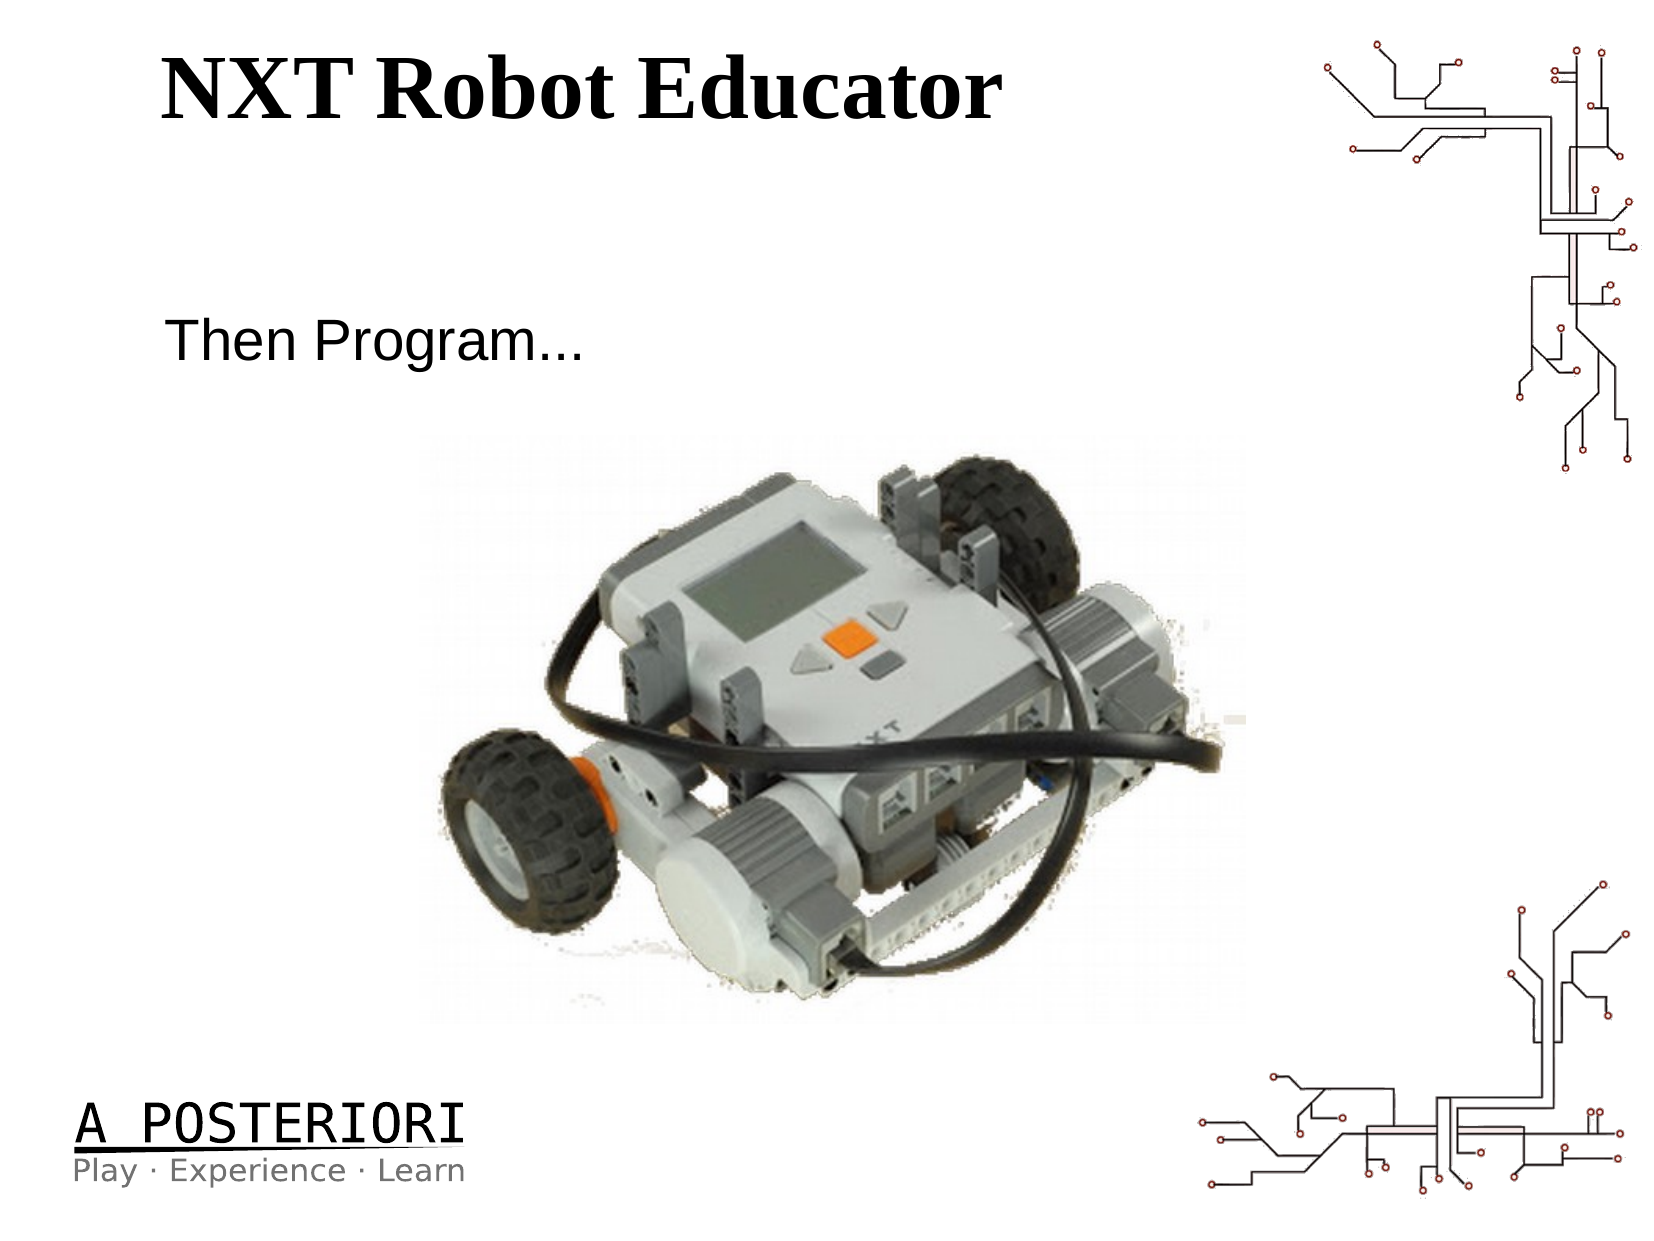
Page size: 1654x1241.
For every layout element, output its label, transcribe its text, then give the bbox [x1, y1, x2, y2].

text_box Then Program... [150, 300, 736, 380]
picture [1305, 35, 1643, 496]
title NXT Robot Educator [11, 10, 1156, 166]
picture [73, 1101, 466, 1189]
picture [419, 435, 1636, 1201]
